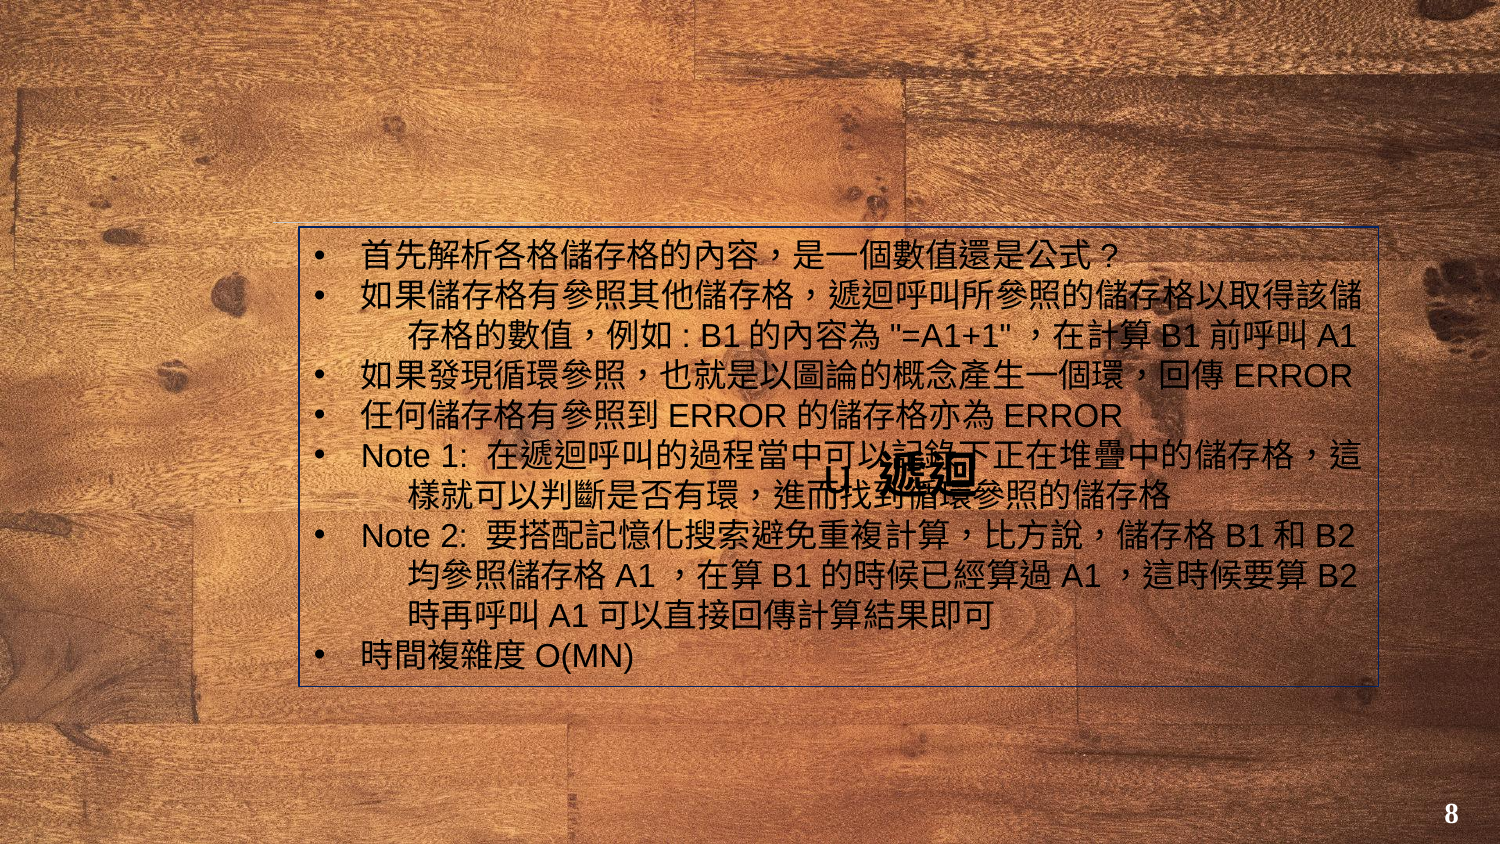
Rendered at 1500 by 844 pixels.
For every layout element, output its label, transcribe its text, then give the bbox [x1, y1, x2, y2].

title 遞迴 [255, 117, 1341, 233]
slide_number 8 [1429, 779, 1500, 844]
text_box 首先解析各格儲存格的內容，是一個數值還是公式? 如果儲存格有參照其他儲存格，遞迴呼叫所參照的儲存格以取得該儲存格的數值，例如: B1的內容為"=A1+1"，在計算B1前呼叫A1 如果發現循環參照，也就是以圖論的概念產生一個環，回傳ERROR 任何儲存格有參照到ERROR的儲存格亦為ERROR Note 1: 在遞迴呼叫的過程當中可以記錄下正在堆疊中的儲存格，這樣就可以判斷是否有環，進而找到循環參照的儲存格 Note 2: 要搭配記憶化搜索避免重複計算，比方說，儲存格B1和B2均參照儲存格A1，在算B1的時候已經算過A1，這時候要算B2時再呼叫A1可以直接回傳計算結果即可 時間複雜度O(MN) [298, 227, 1379, 687]
